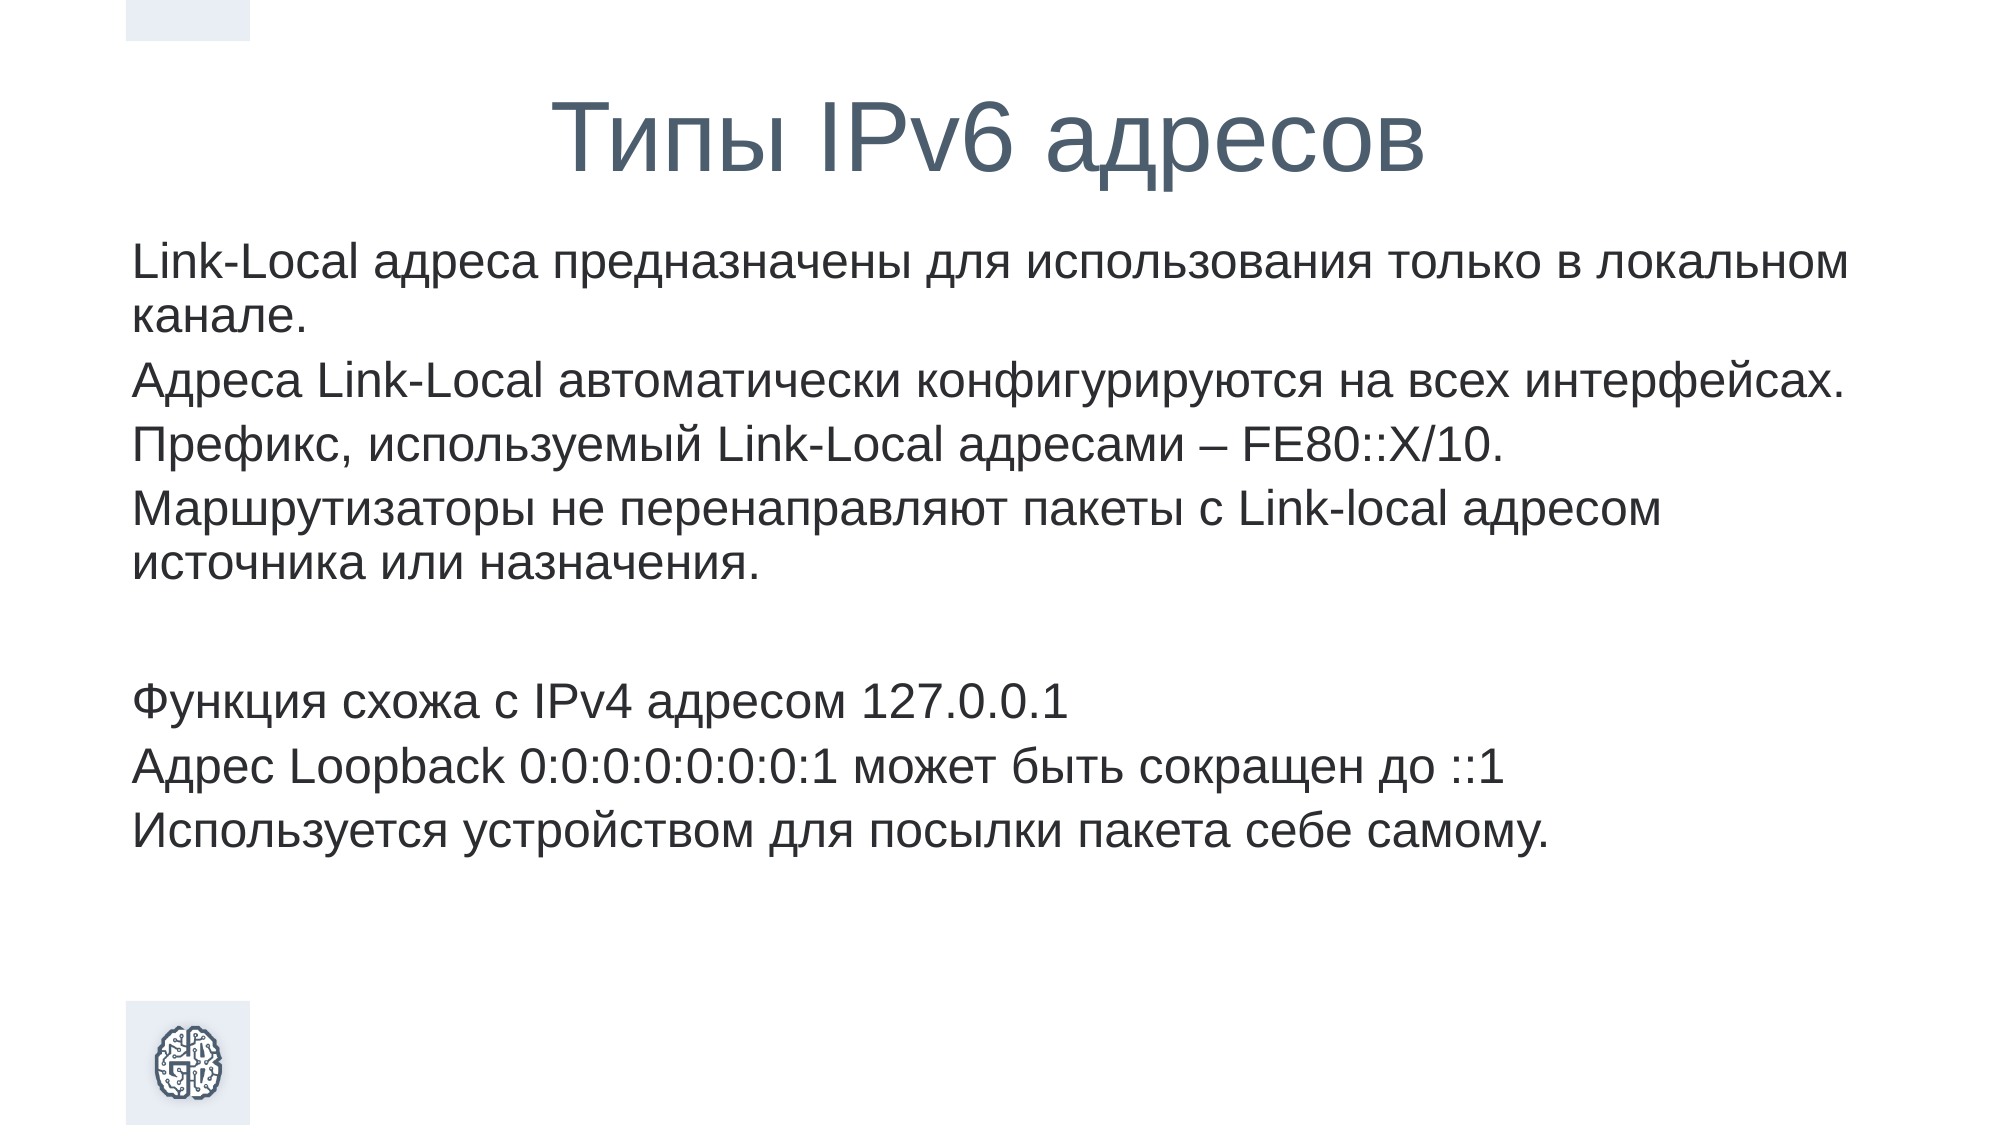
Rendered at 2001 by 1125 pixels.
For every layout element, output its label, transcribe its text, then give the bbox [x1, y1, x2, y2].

title Типы IPv6 адресов [50, 70, 1929, 209]
list Link-Local адреса предназначены для использования только в локальном канале. Адреса Link-Local автоматически конфигурируются на всех интерфейсах. Префикс, используемый Link-Local адресами – FE80::X/10. Маршрутизаторы не перенаправляют пакеты с Link-local адресом источника или назначения. Адрес Loopback Функция схожа с IPv4 адресом 127.0.0.1 Адрес Loopback 0:0:0:0:0:0:0:1 может быть сокращен до ::1 Используется устройством для посылки пакета себе самому. [50, 220, 1926, 1035]
picture [144, 1035, 232, 1110]
